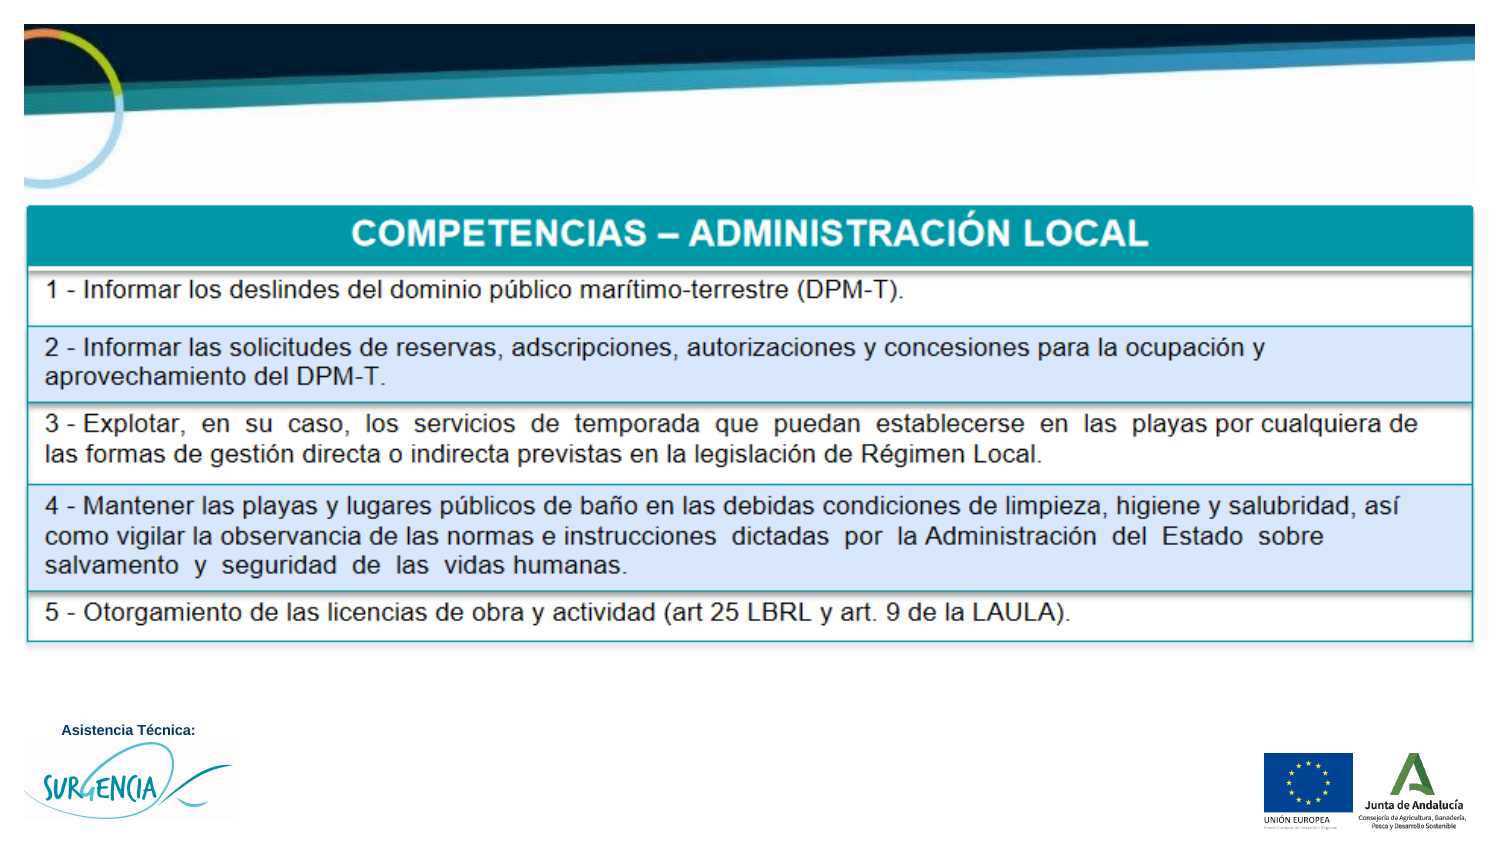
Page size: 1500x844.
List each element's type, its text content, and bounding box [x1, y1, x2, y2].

text_box Asistencia Técnica: [41, 705, 216, 754]
picture [1264, 753, 1476, 830]
picture [24, 742, 233, 819]
picture [24, 204, 1475, 653]
picture [24, 24, 1475, 190]
